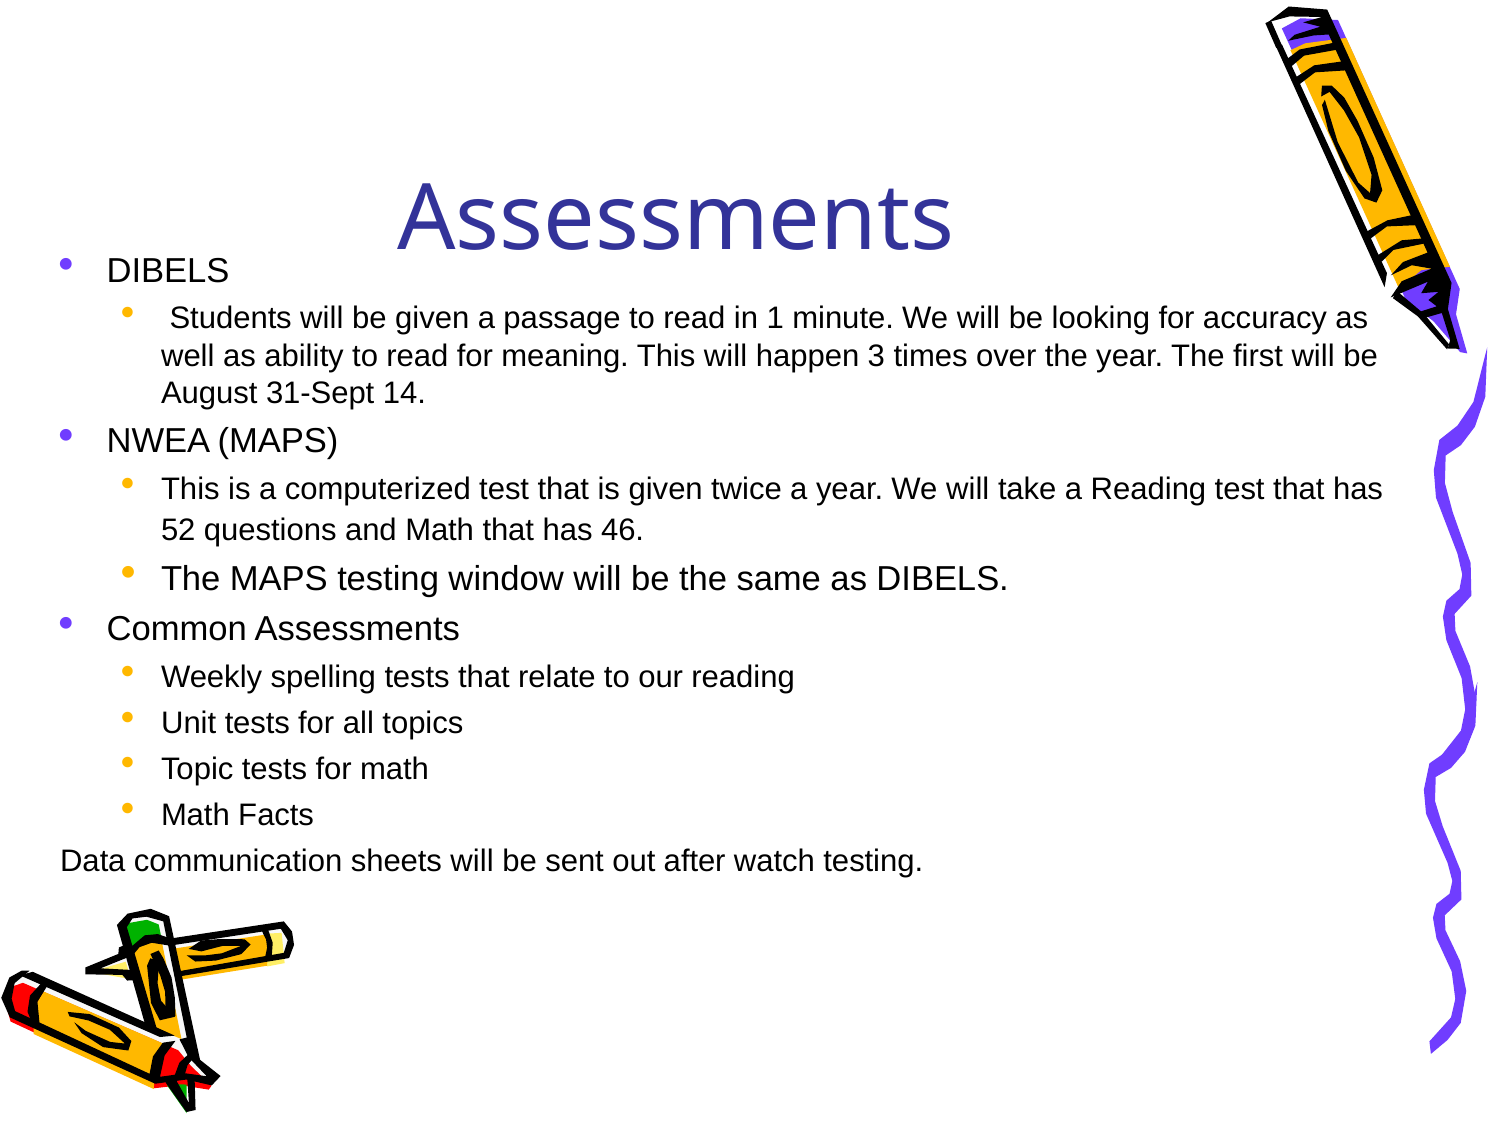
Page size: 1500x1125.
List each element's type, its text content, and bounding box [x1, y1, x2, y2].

list DIBELS Students will be given a passage to read in 1 minute. We will be looking for accuracy as well as ability to read for meaning. This will happen 3 times over the year. The first will be August 31-Sept 14. NWEA (MAPS) This is a computerized test that is given twice a year. We will take a Reading test that has 52 questions and Math that has 46. The MAPS testing window will be the same as DIBELS. Common Assessments Weekly spelling tests that relate to our reading Unit tests for all topics Topic tests for math Math Facts Data communication sheets will be sent out after watch testing. [45, 239, 1411, 886]
title Assessments [112, 62, 1240, 239]
